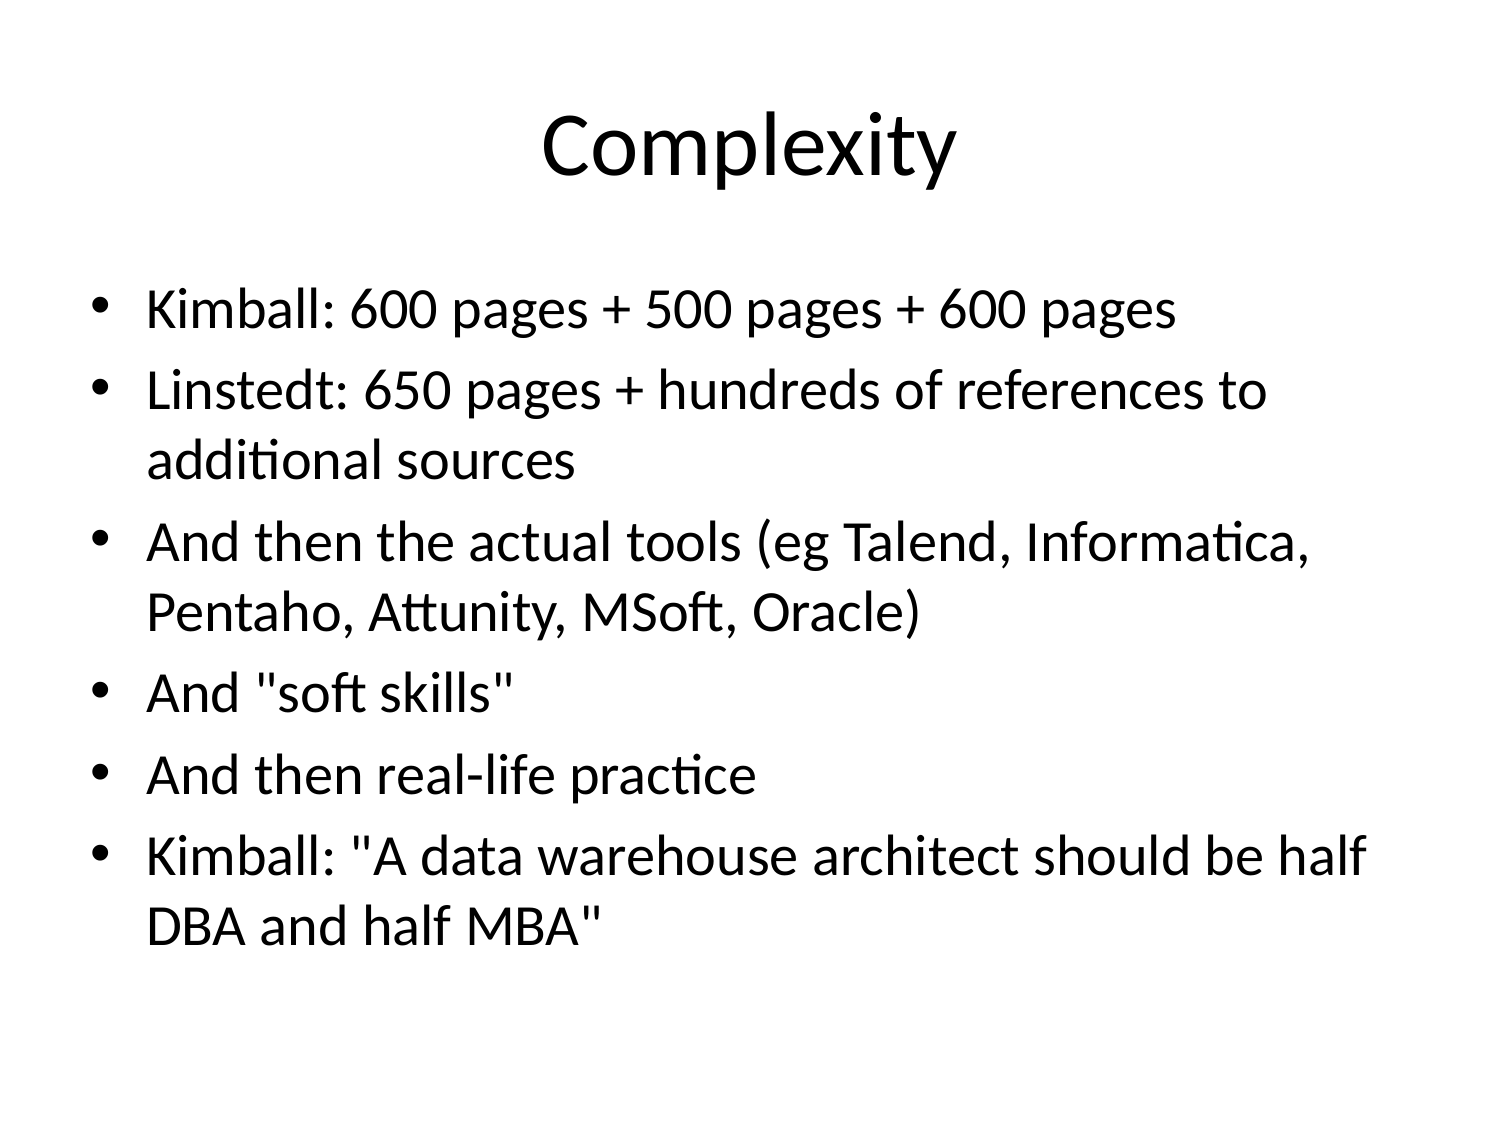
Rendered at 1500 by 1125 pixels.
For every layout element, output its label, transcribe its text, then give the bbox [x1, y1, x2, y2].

list Kimball: 600 pages + 500 pages + 600 pages Linstedt: 650 pages + hundreds of references to additional sources And then the actual tools (eg Talend, Informatica, Pentaho, Attunity, MSoft, Oracle) And "soft skills" And then real-life practice Kimball: "A data warehouse architect should be half DBA and half MBA" [75, 262, 1425, 1005]
title Complexity [75, 45, 1425, 233]
